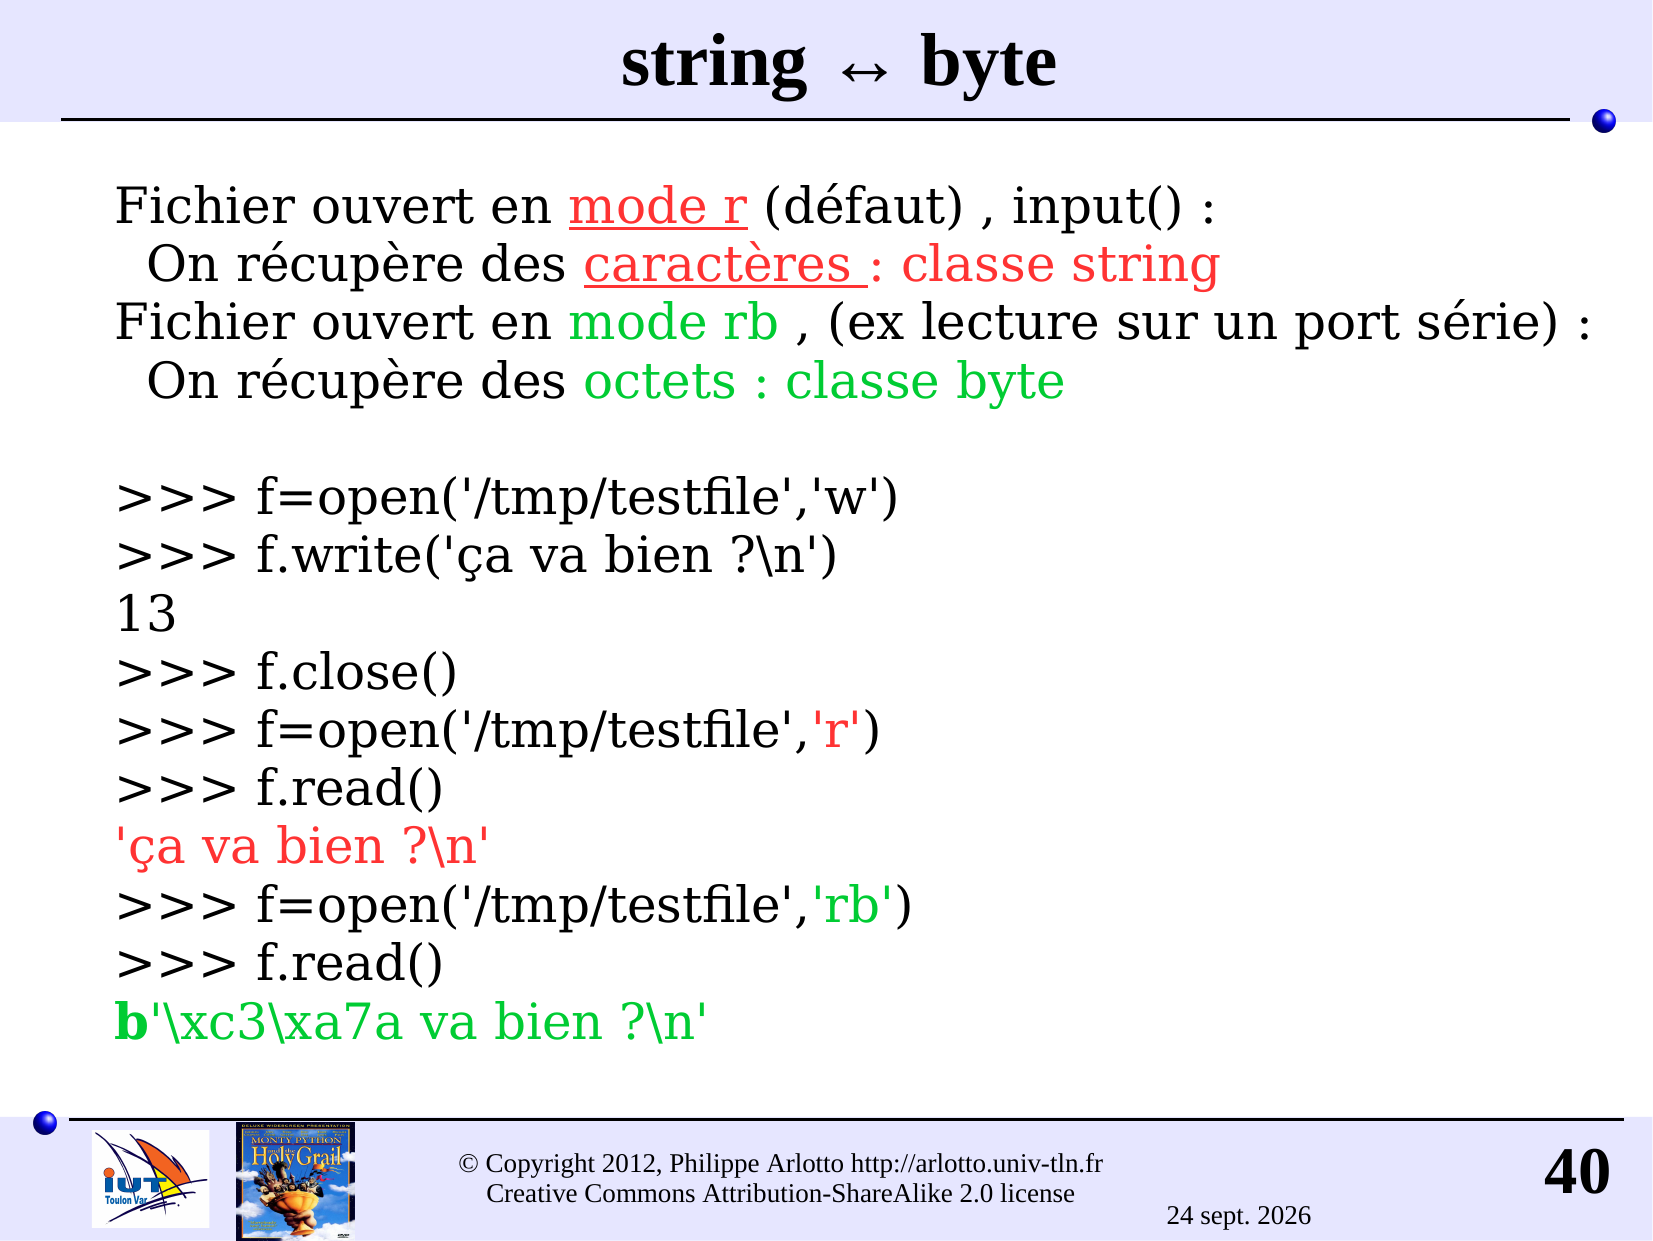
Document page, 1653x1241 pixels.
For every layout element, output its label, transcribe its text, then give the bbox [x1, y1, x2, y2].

title string ↔ byte [95, 14, 1585, 107]
picture [236, 1173, 355, 1241]
text_box Fichier ouvert en mode r (défaut) , input() : On récupère des caractères : classe string Fichier ouvert en mode rb , (ex lecture sur un port série) : On récupère des octets : classe byte >>> f=open('/tmp/testfile','w') >>> f.write('ça va bien ?\n') 13 >>> f.close() >>> f=open('/tmp/testfile','r') >>> f.read() 'ça va bien ?\n' >>> f=open('/tmp/testfile','rb') >>> f.read() b'\xc3\xa7a va bien ?\n' [114, 176, 1610, 1173]
